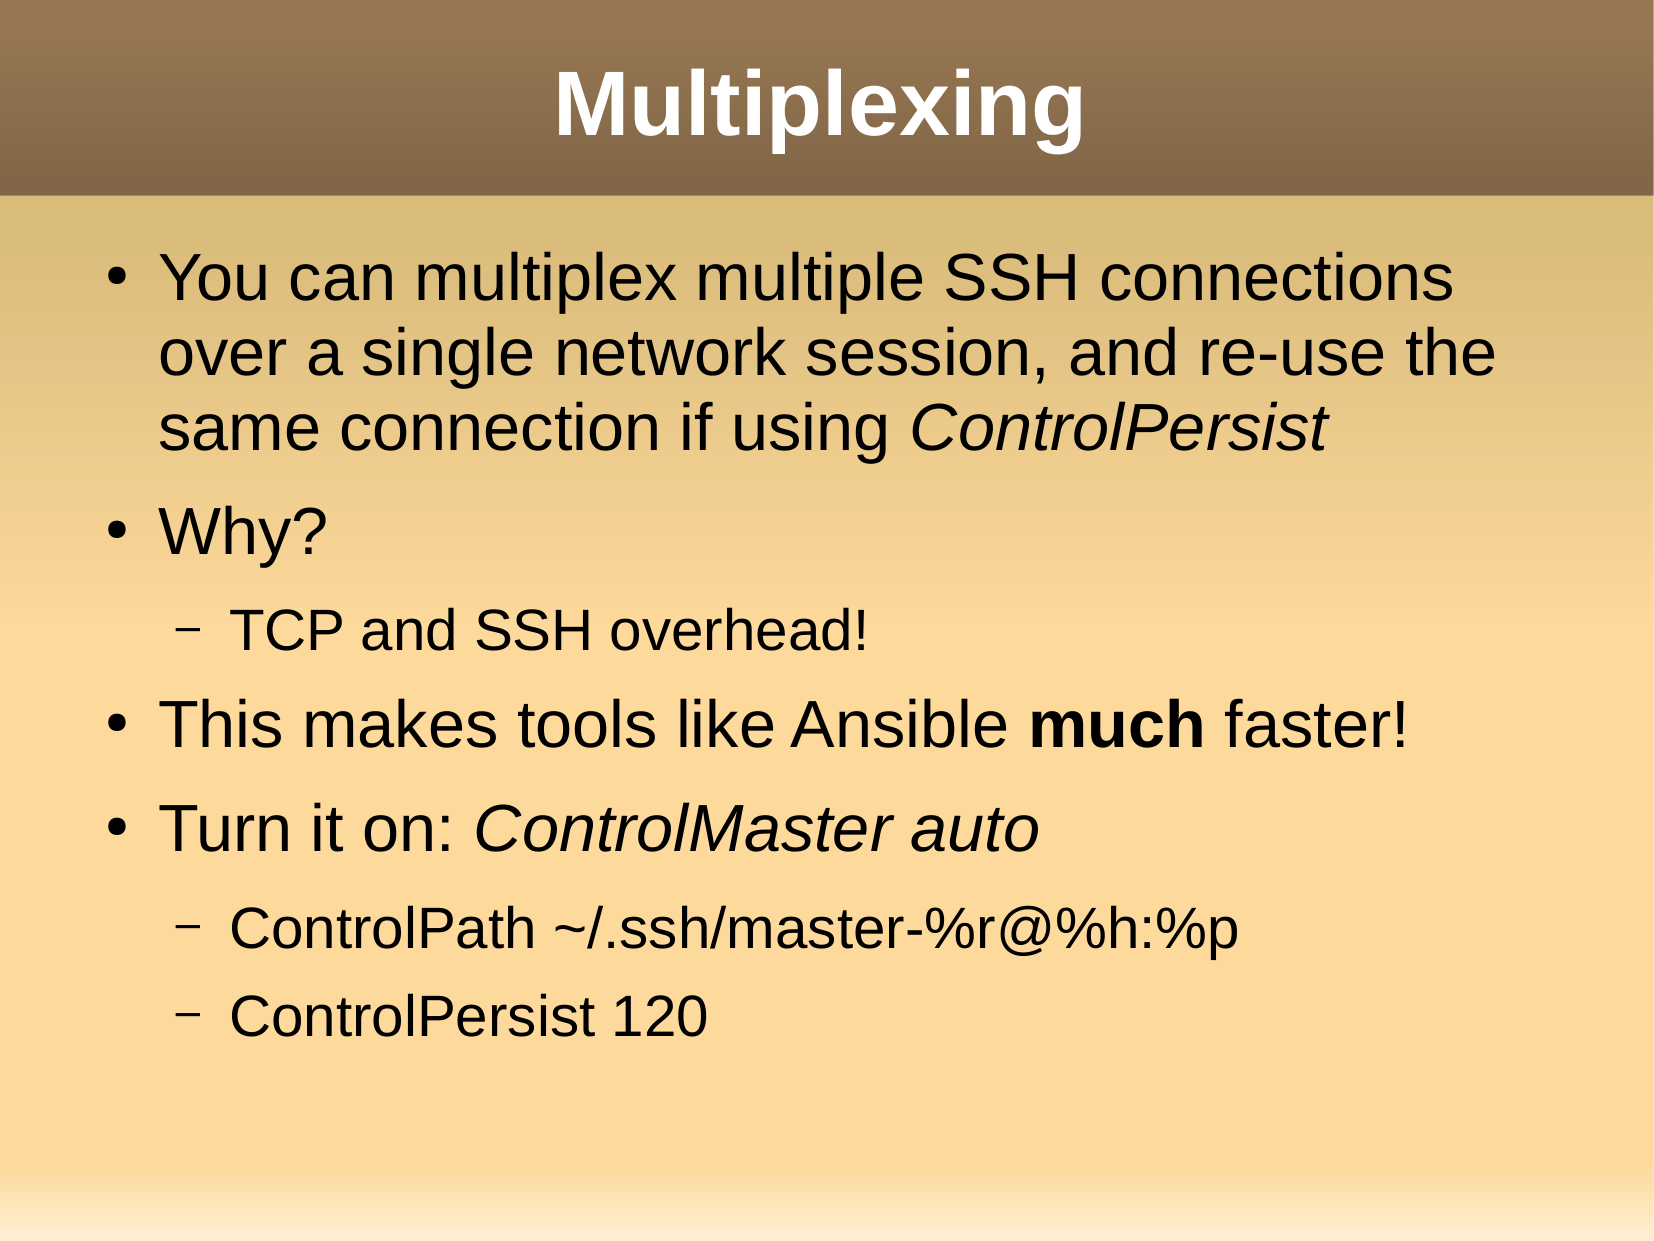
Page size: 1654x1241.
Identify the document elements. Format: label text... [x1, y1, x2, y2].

title Multiplexing [76, 0, 1565, 208]
picture [0, 0, 1654, 1241]
list You can multiplex multiple SSH connections over a single network session, and re-use the same connection if using ControlPersist Why? TCP and SSH overhead! This makes tools like Ansible much faster! Turn it on: ControlMaster auto ControlPath ~/.ssh/master-%r@%h:%p ControlPersist 120 [87, 240, 1576, 1185]
